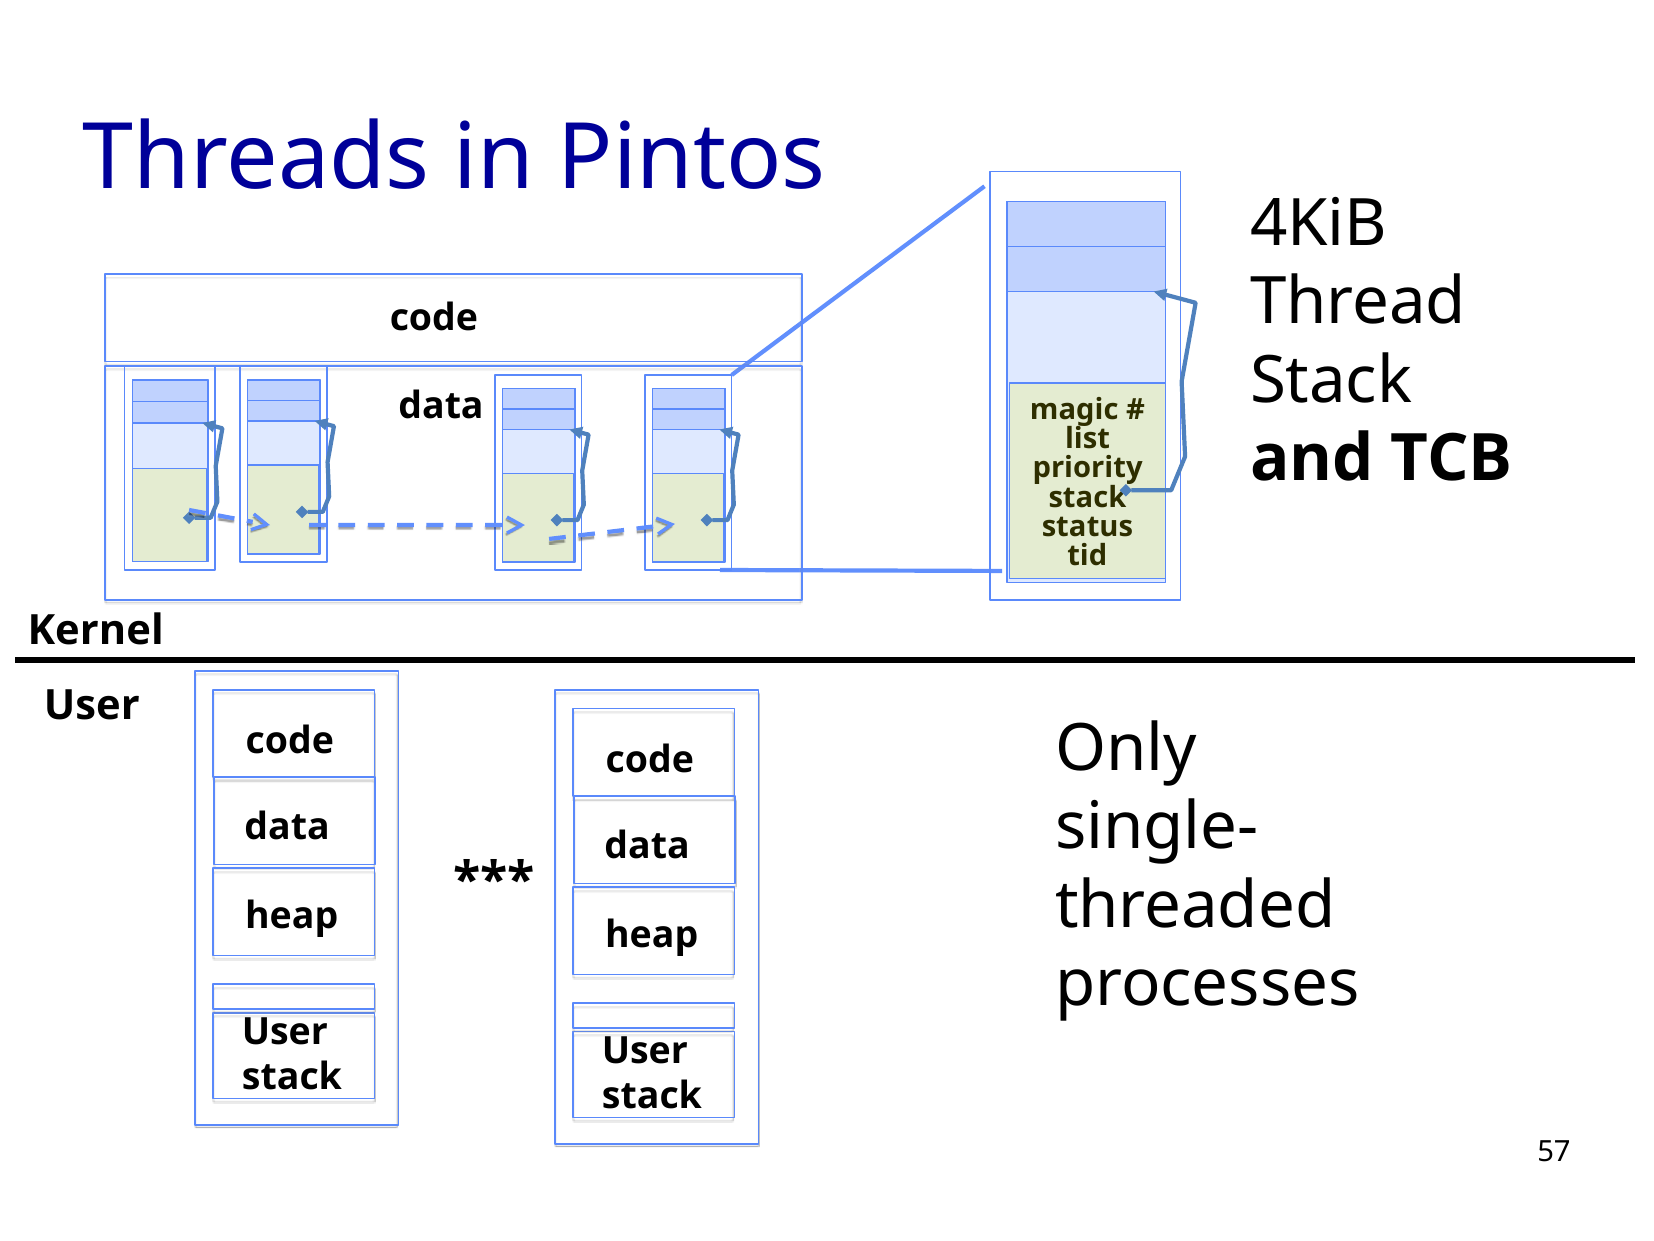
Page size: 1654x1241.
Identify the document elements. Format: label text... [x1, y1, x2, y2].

text_box [1006, 201, 1166, 583]
text_box data [589, 813, 705, 874]
text_box [132, 380, 209, 562]
text_box code [230, 708, 350, 769]
text_box code [590, 727, 710, 788]
title Threads in Pintos [82, 49, 1571, 257]
text_box User [29, 670, 155, 736]
text_box [502, 388, 575, 563]
text_box code [375, 285, 494, 345]
title Threads in Pintos [991, 172, 1180, 257]
text_box heap [230, 883, 354, 944]
text_box Kernel [12, 595, 179, 661]
text_box heap [590, 902, 714, 963]
list Only single-threaded processes [1020, 705, 1396, 1021]
text_box [247, 379, 321, 554]
text_box User stack [587, 1018, 717, 1124]
list 4KiB Thread Stack and TCB [1215, 180, 1546, 496]
text_box [652, 388, 725, 563]
text_box data [229, 794, 345, 855]
text_box data [383, 374, 499, 434]
text_box User stack [227, 999, 357, 1105]
text_box *** [438, 839, 550, 915]
